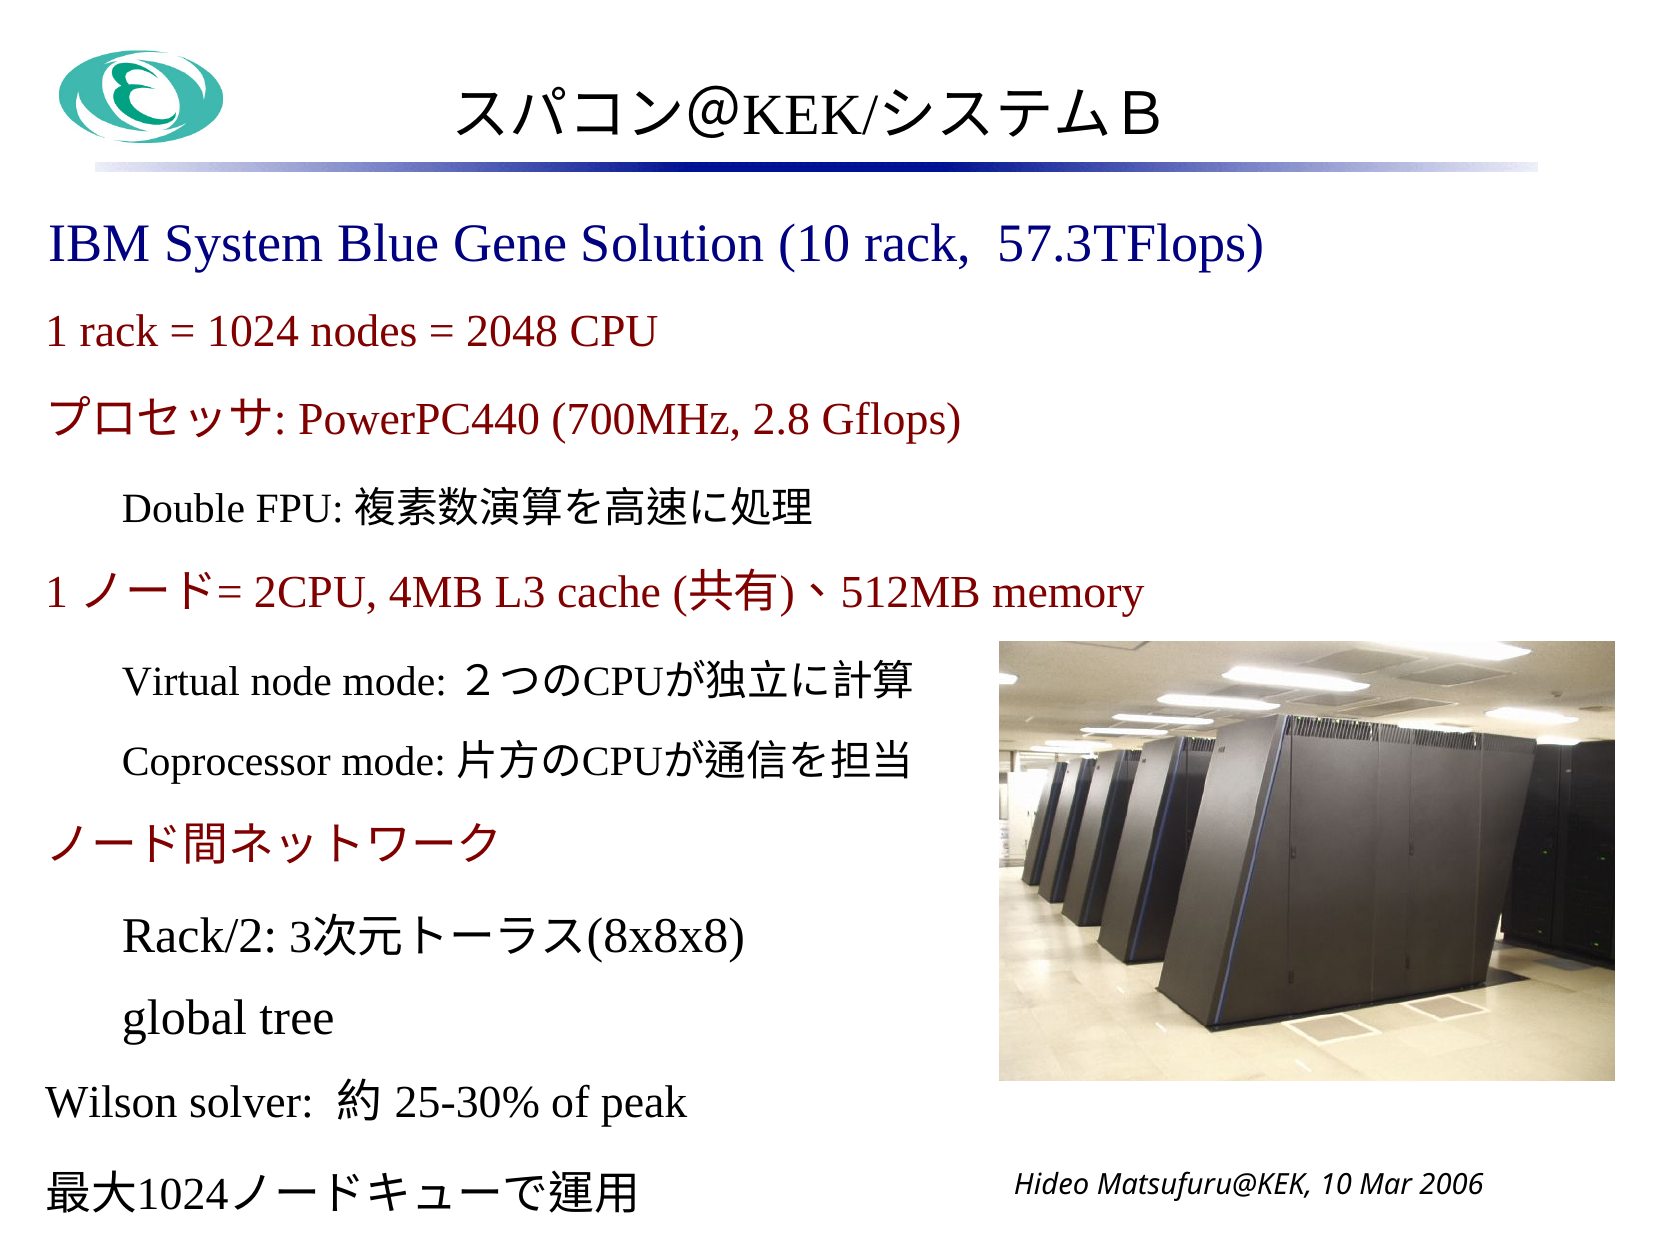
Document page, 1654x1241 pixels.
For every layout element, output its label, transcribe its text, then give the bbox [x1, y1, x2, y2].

list 1 rack = 1024 nodes = 2048 CPU プロセッサ: PowerPC440 (700MHz, 2.8 Gflops) Double FPU: 複素数演算を高速に処理 1 ノード= 2CPU, 4MB L3 cache (共有)、512MB memory Virtual node mode: ２つのCPUが独立に計算 Coprocessor mode: 片方のCPUが通信を担当 ノード間ネットワーク Rack/2: 3次元トーラス(8x8x8) global tree Wilson solver: 約 25-30% of peak 最大1024ノードキューで運用 [27, 305, 1418, 1227]
text_box IBM System Blue Gene Solution (10 rack, 57.3TFlops) [30, 213, 1267, 279]
picture [95, 162, 1538, 172]
title スパコン＠KEK/システムＢ [181, 58, 1441, 166]
picture [999, 641, 1615, 1081]
picture [52, 41, 230, 152]
